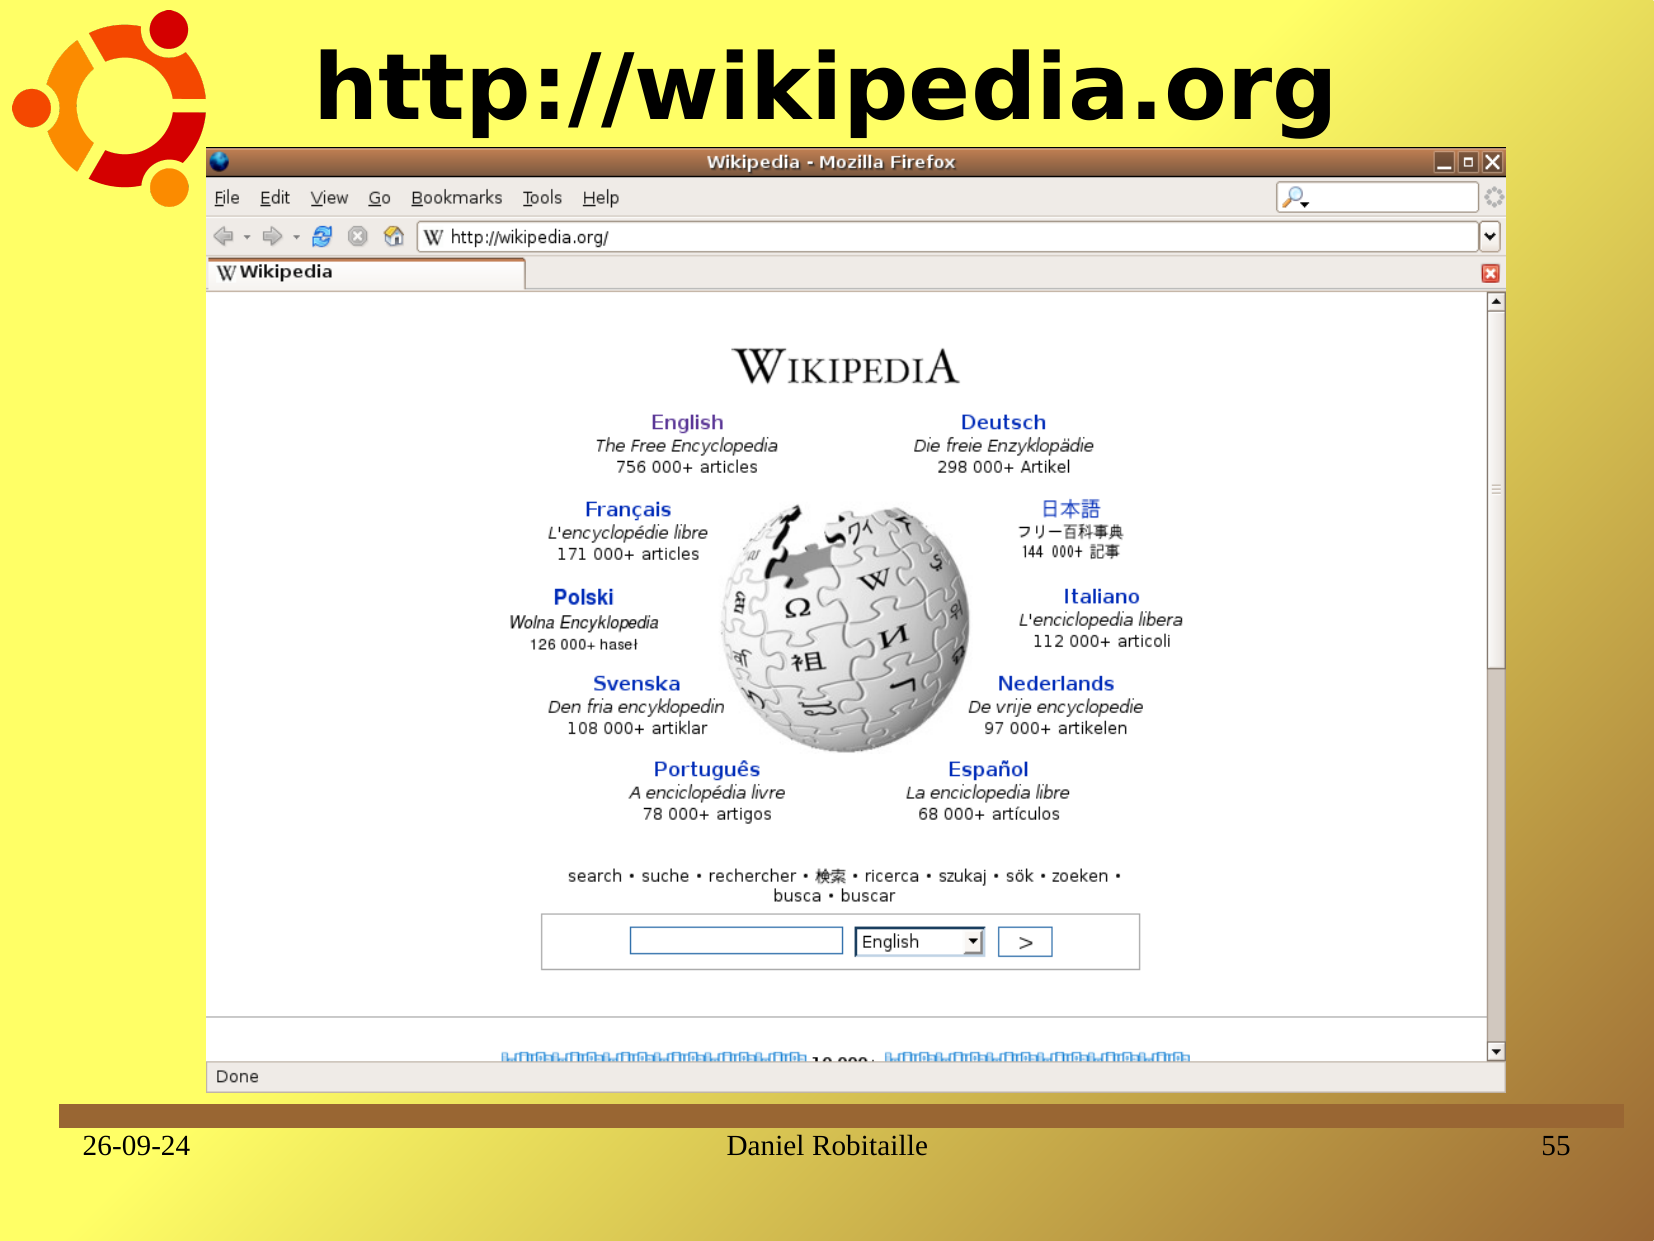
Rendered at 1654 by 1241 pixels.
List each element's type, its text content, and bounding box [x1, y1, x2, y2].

picture [12, 10, 1506, 1093]
title http://wikipedia.org [82, 0, 1571, 185]
